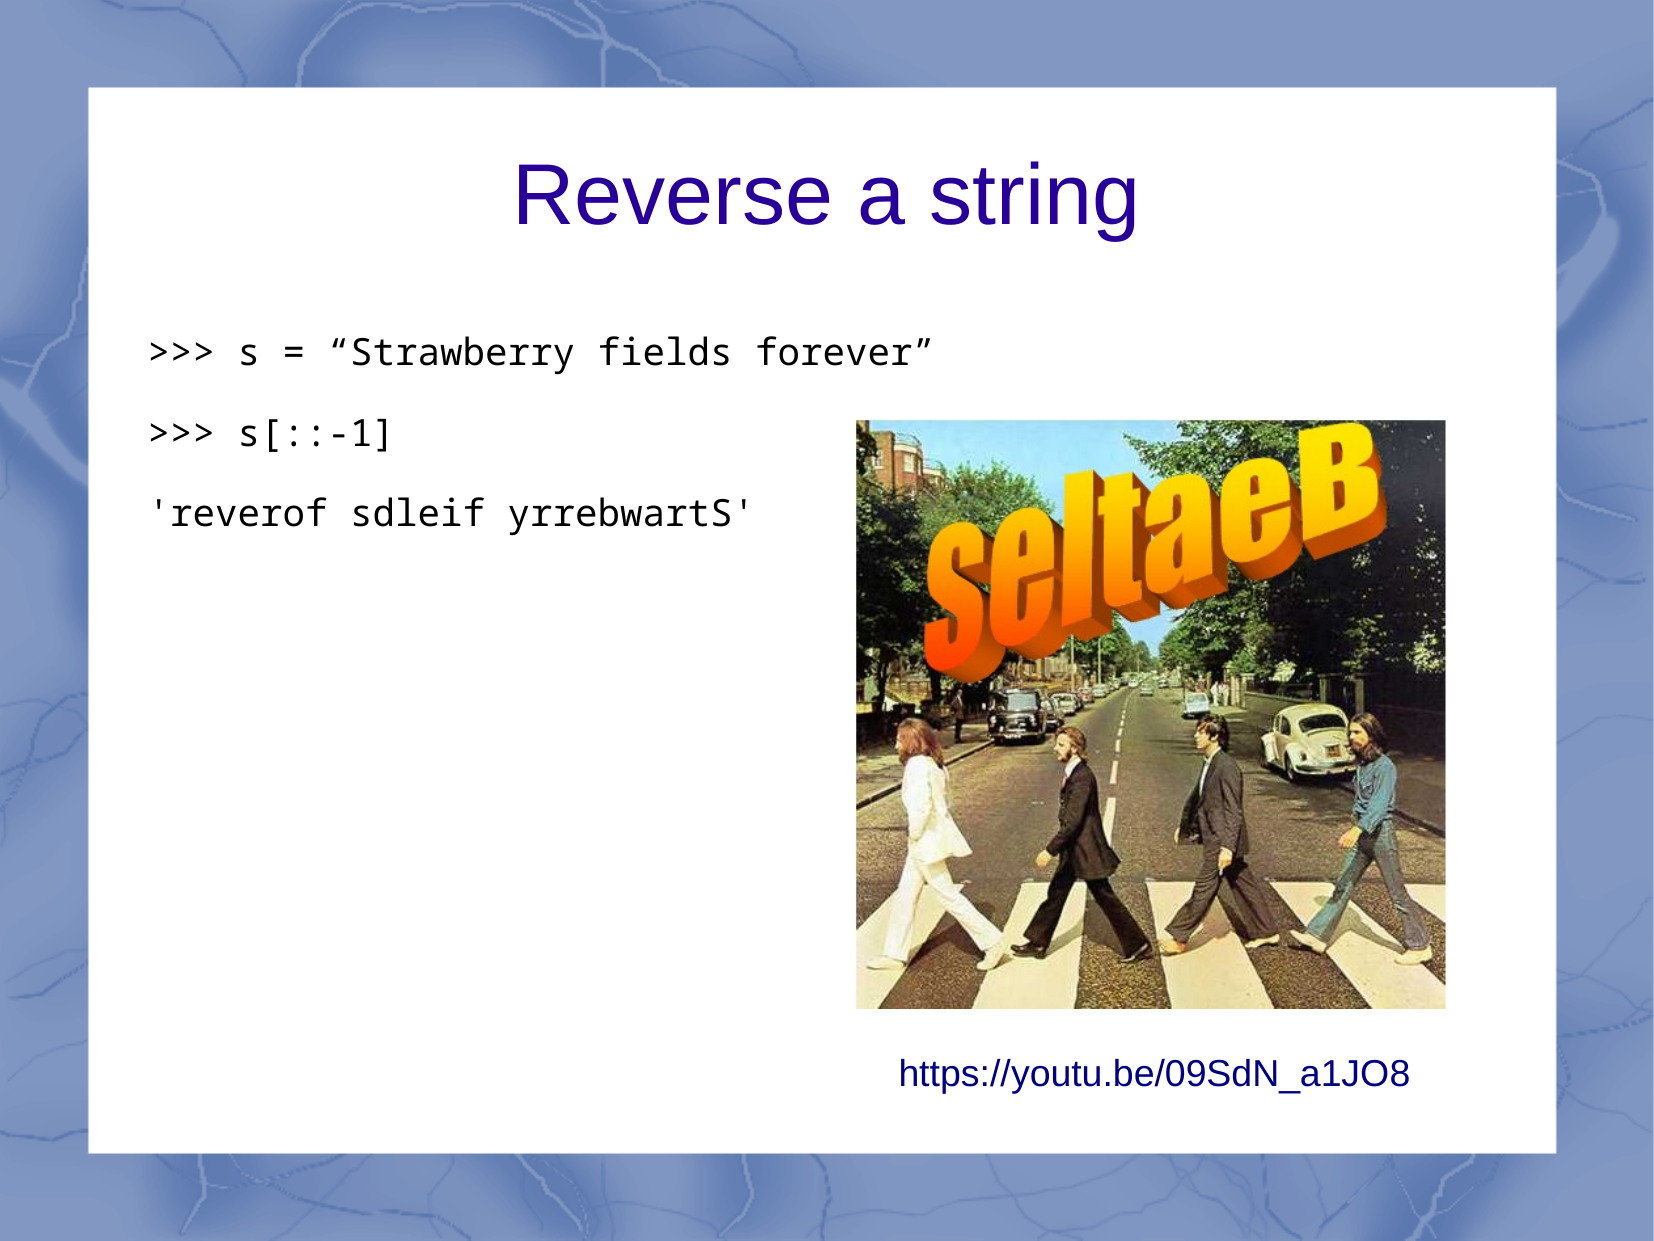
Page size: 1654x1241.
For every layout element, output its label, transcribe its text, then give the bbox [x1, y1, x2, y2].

text_box https://youtu.be/09SdN_a1JO8 [883, 1044, 1426, 1102]
list >>> s = “Strawberry fields forever” >>> s[::-1] 'reverof sdleif yrrebwartS' [147, 325, 1506, 1045]
picture [0, 0, 1654, 1241]
title Reverse a string [118, 90, 1536, 298]
